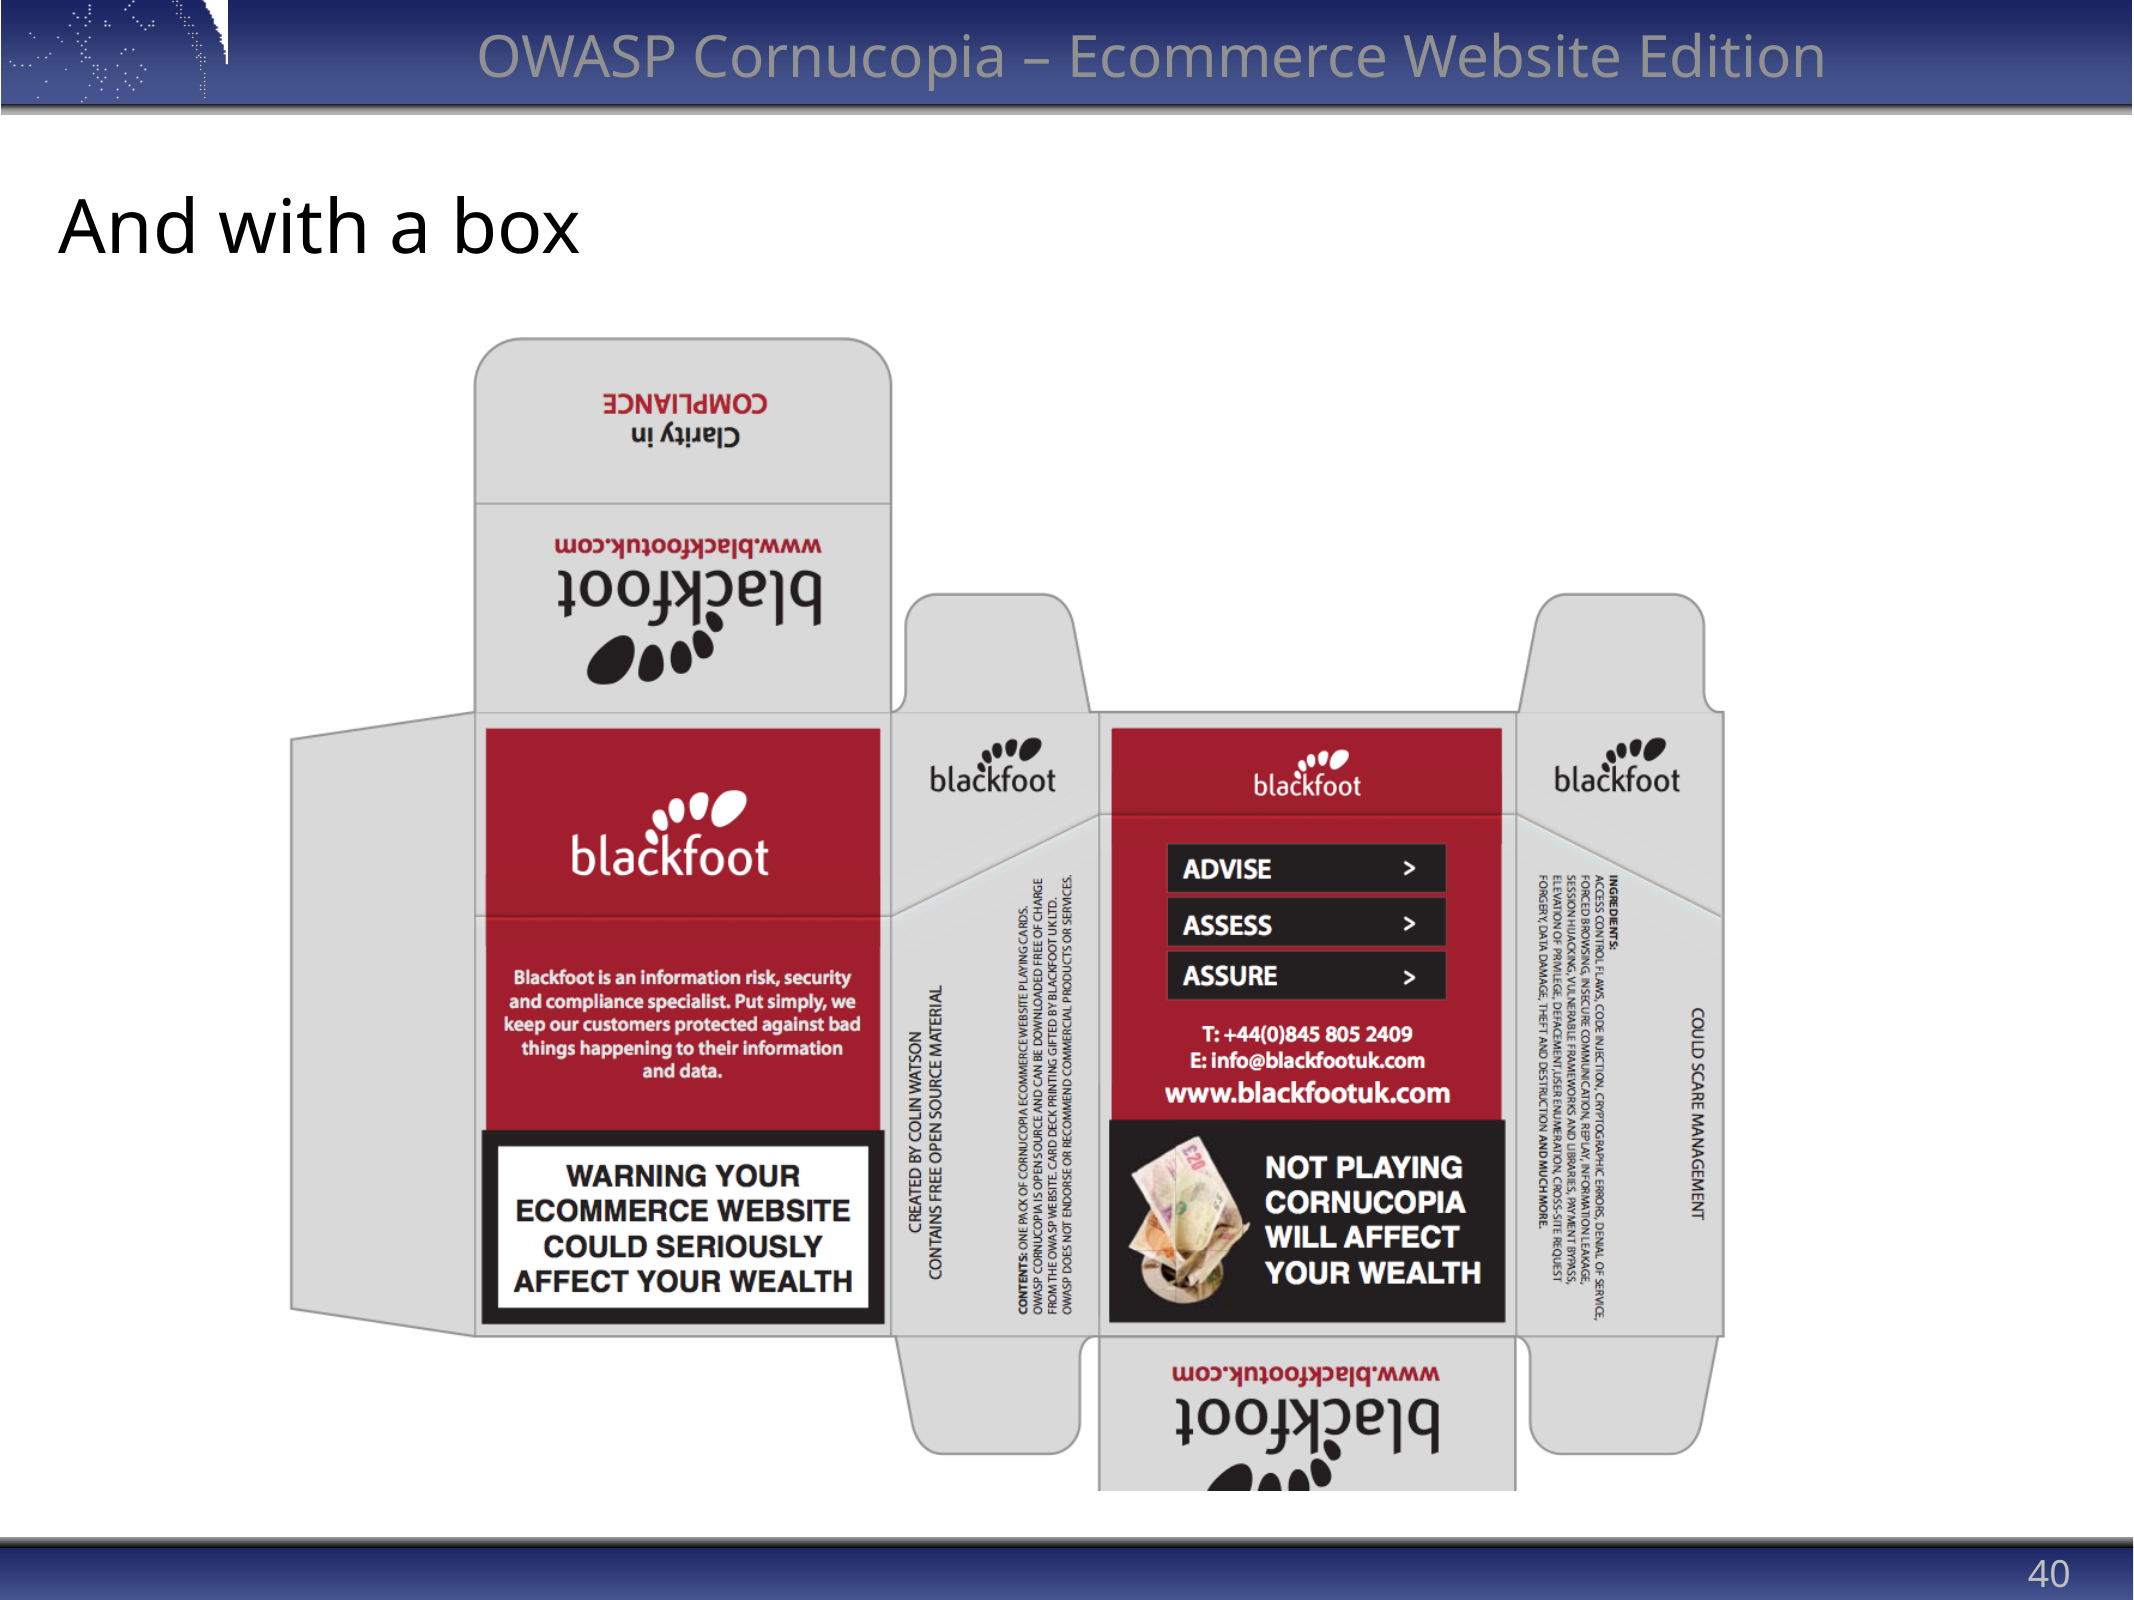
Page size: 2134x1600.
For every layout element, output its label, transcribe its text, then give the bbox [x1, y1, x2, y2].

title And with a box [58, 124, 2126, 325]
picture [230, 324, 1737, 1491]
